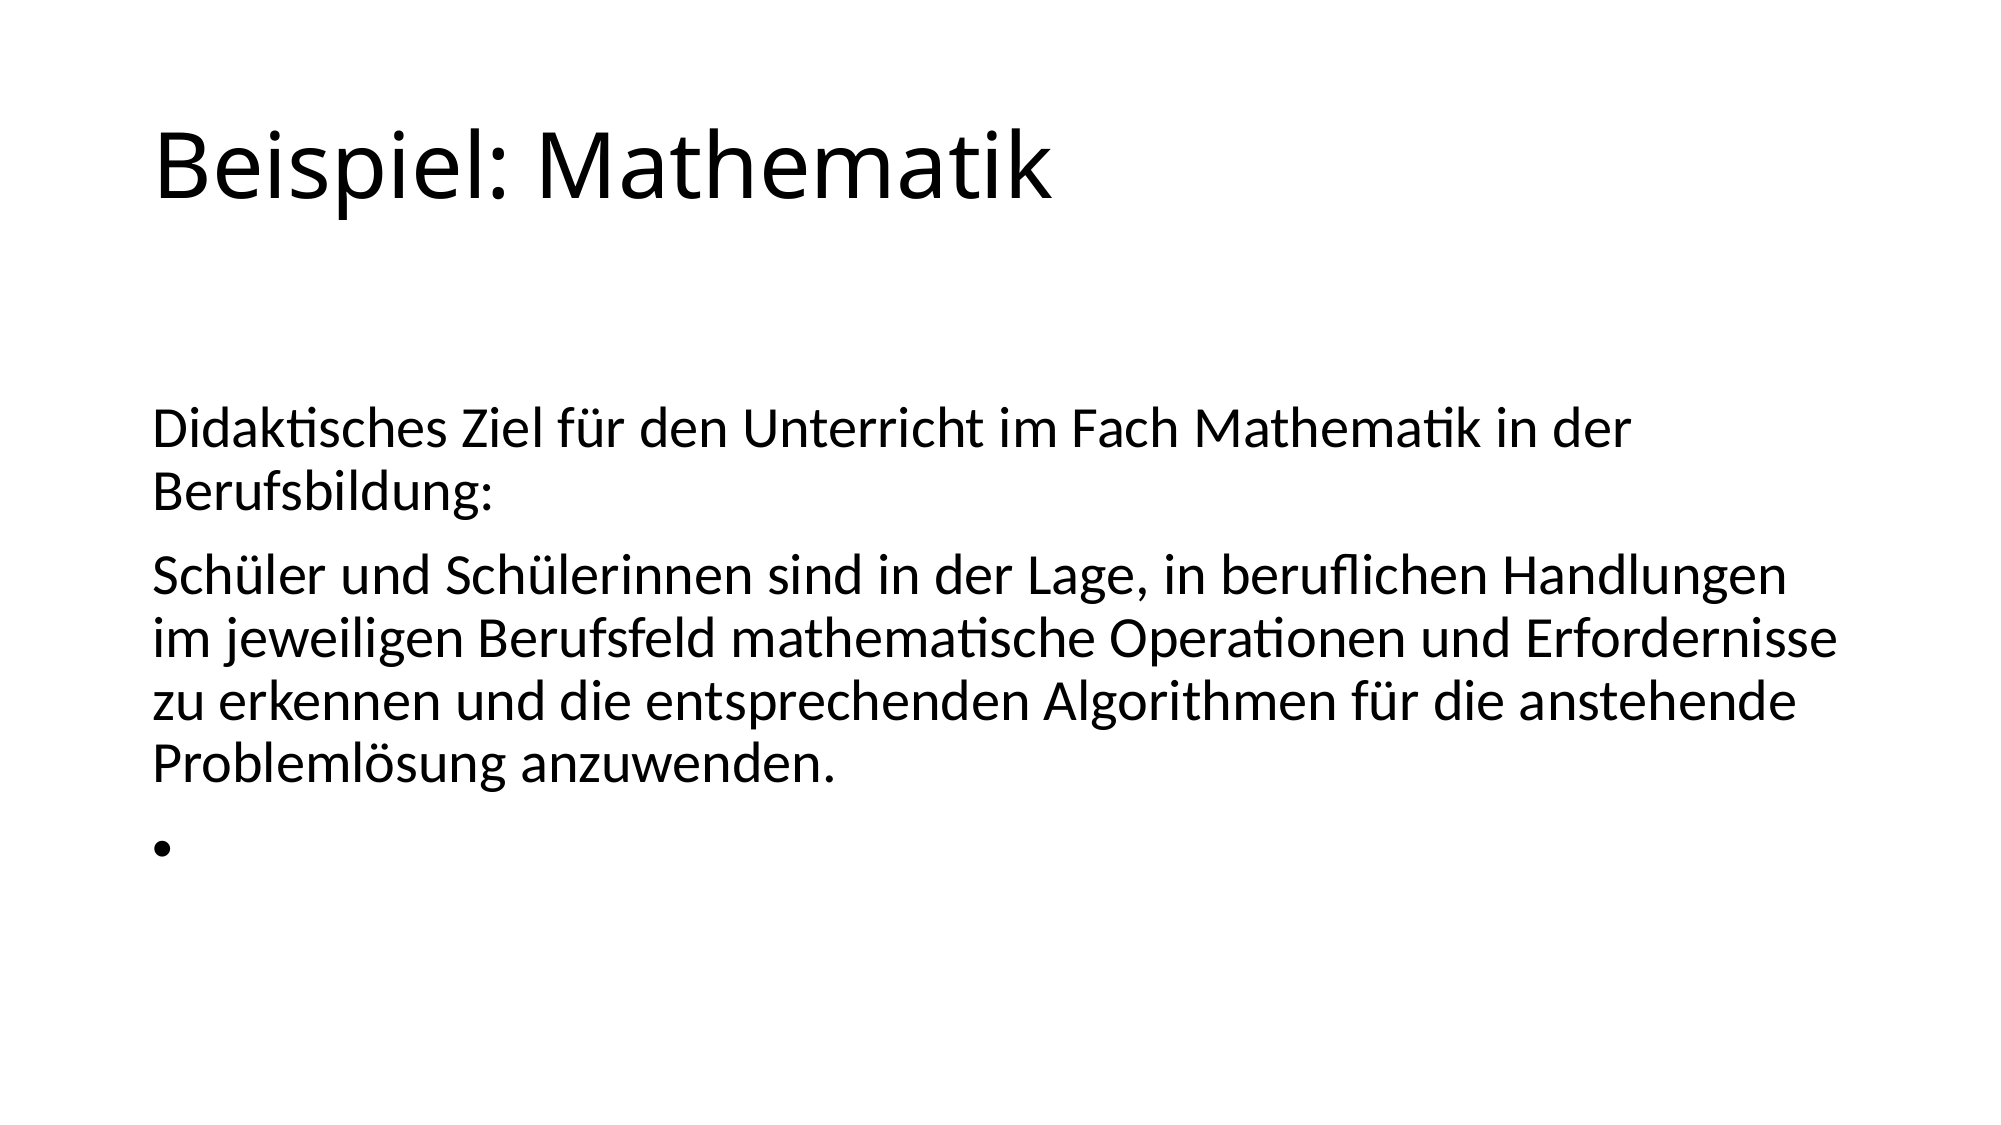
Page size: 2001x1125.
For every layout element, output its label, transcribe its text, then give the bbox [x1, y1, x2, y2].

title Beispiel: Mathematik [137, 59, 1863, 278]
list Didaktisches Ziel für den Unterricht im Fach Mathematik in der Berufsbildung: Schüler und Schülerinnen sind in der Lage, in beruflichen Handlungen im jeweiligen Berufsfeld mathematische Operationen und Erfordernisse zu erkennen und die entsprechenden Algorithmen für die anstehende Problemlösung anzuwenden. [137, 299, 1863, 1014]
